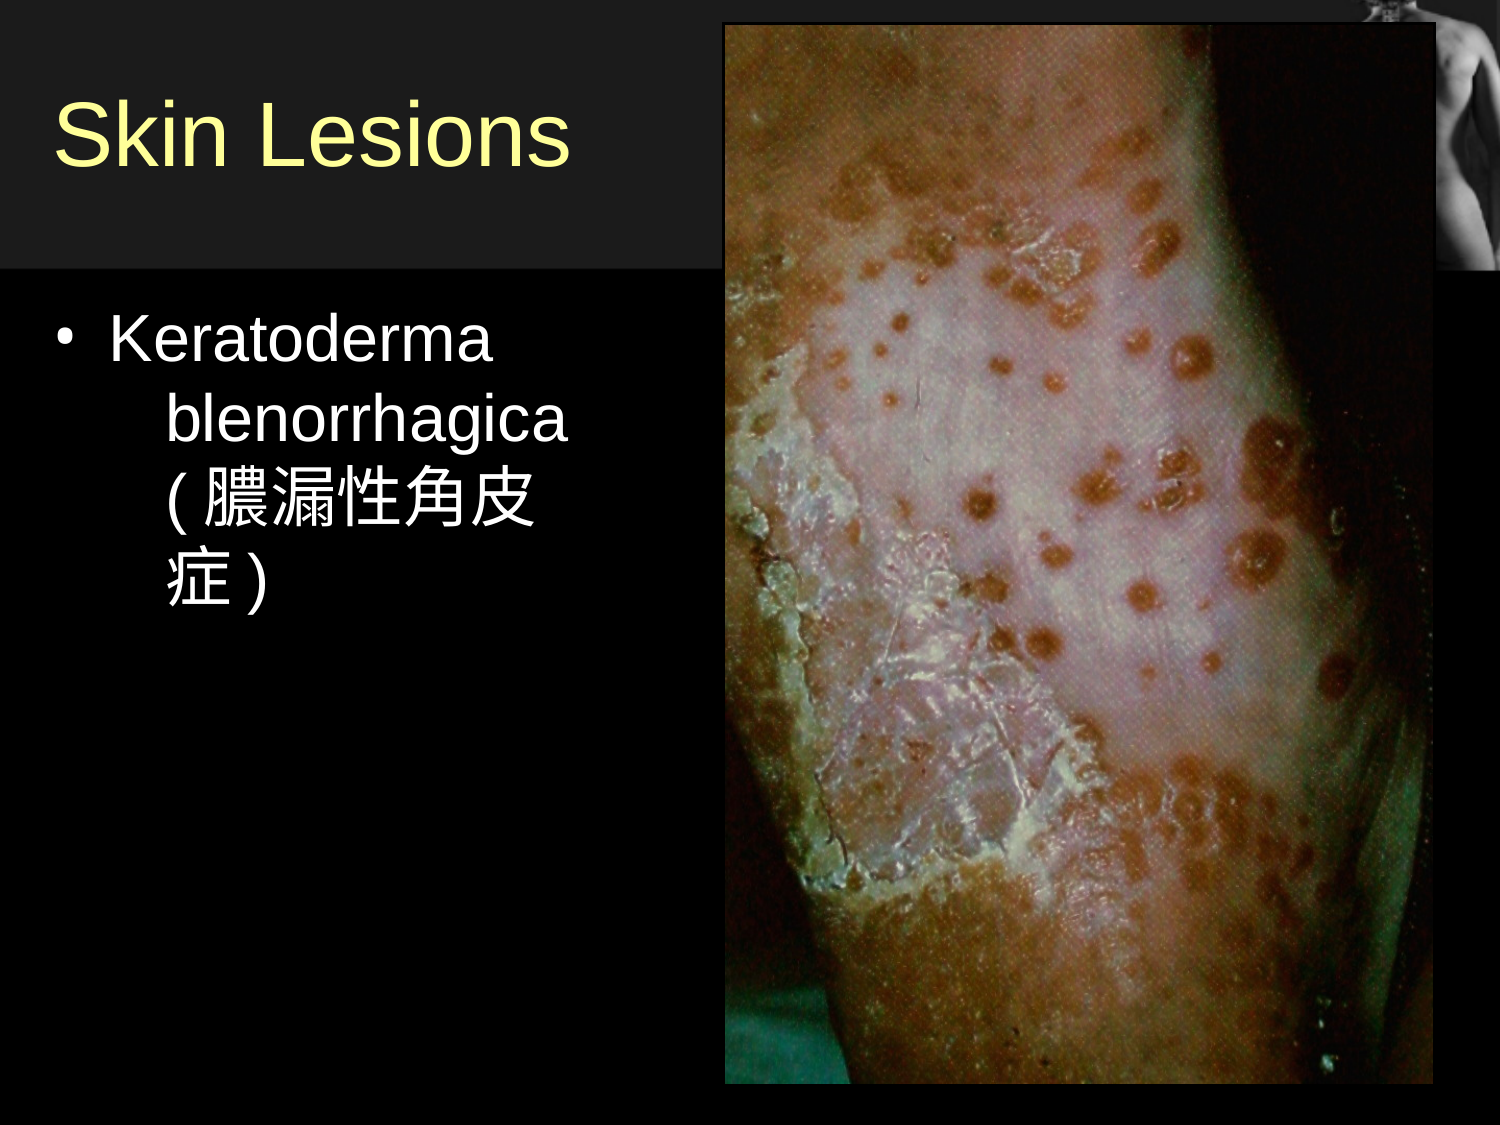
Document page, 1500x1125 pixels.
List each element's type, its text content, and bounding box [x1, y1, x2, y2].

list Keratoderma blenorrhagica (膿漏性角皮症) [37, 287, 624, 1000]
title Skin Lesions [37, 32, 722, 228]
picture [725, 24, 1434, 1085]
